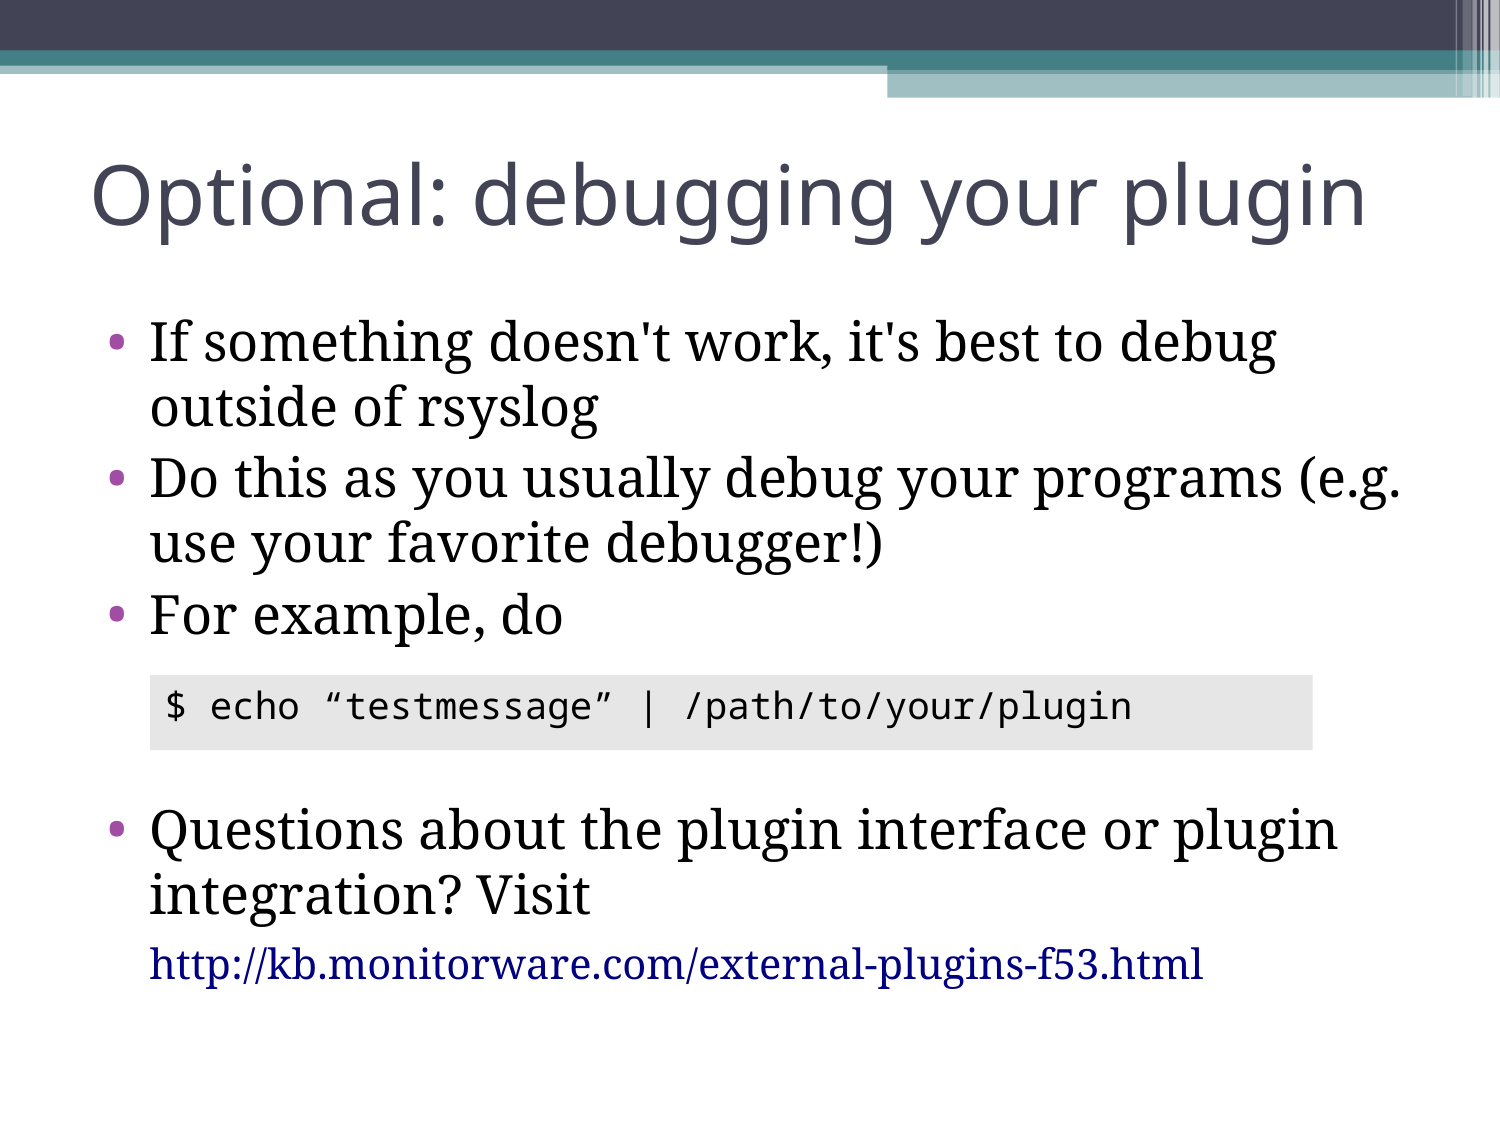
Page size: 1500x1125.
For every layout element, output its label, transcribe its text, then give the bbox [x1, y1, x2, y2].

title Optional: debugging your plugin [75, 84, 1426, 299]
list If something doesn't work, it's best to debug outside of rsyslog Do this as you usually debug your programs (e.g. use your favorite debugger!) For example, do [75, 299, 1426, 653]
text_box $ echo “testmessage” | /path/to/your/plugin [150, 675, 1313, 751]
list Questions about the plugin interface or plugin integration? Visit http://kb.monitorware.com/external-plugins-f53.html [75, 787, 1426, 1028]
